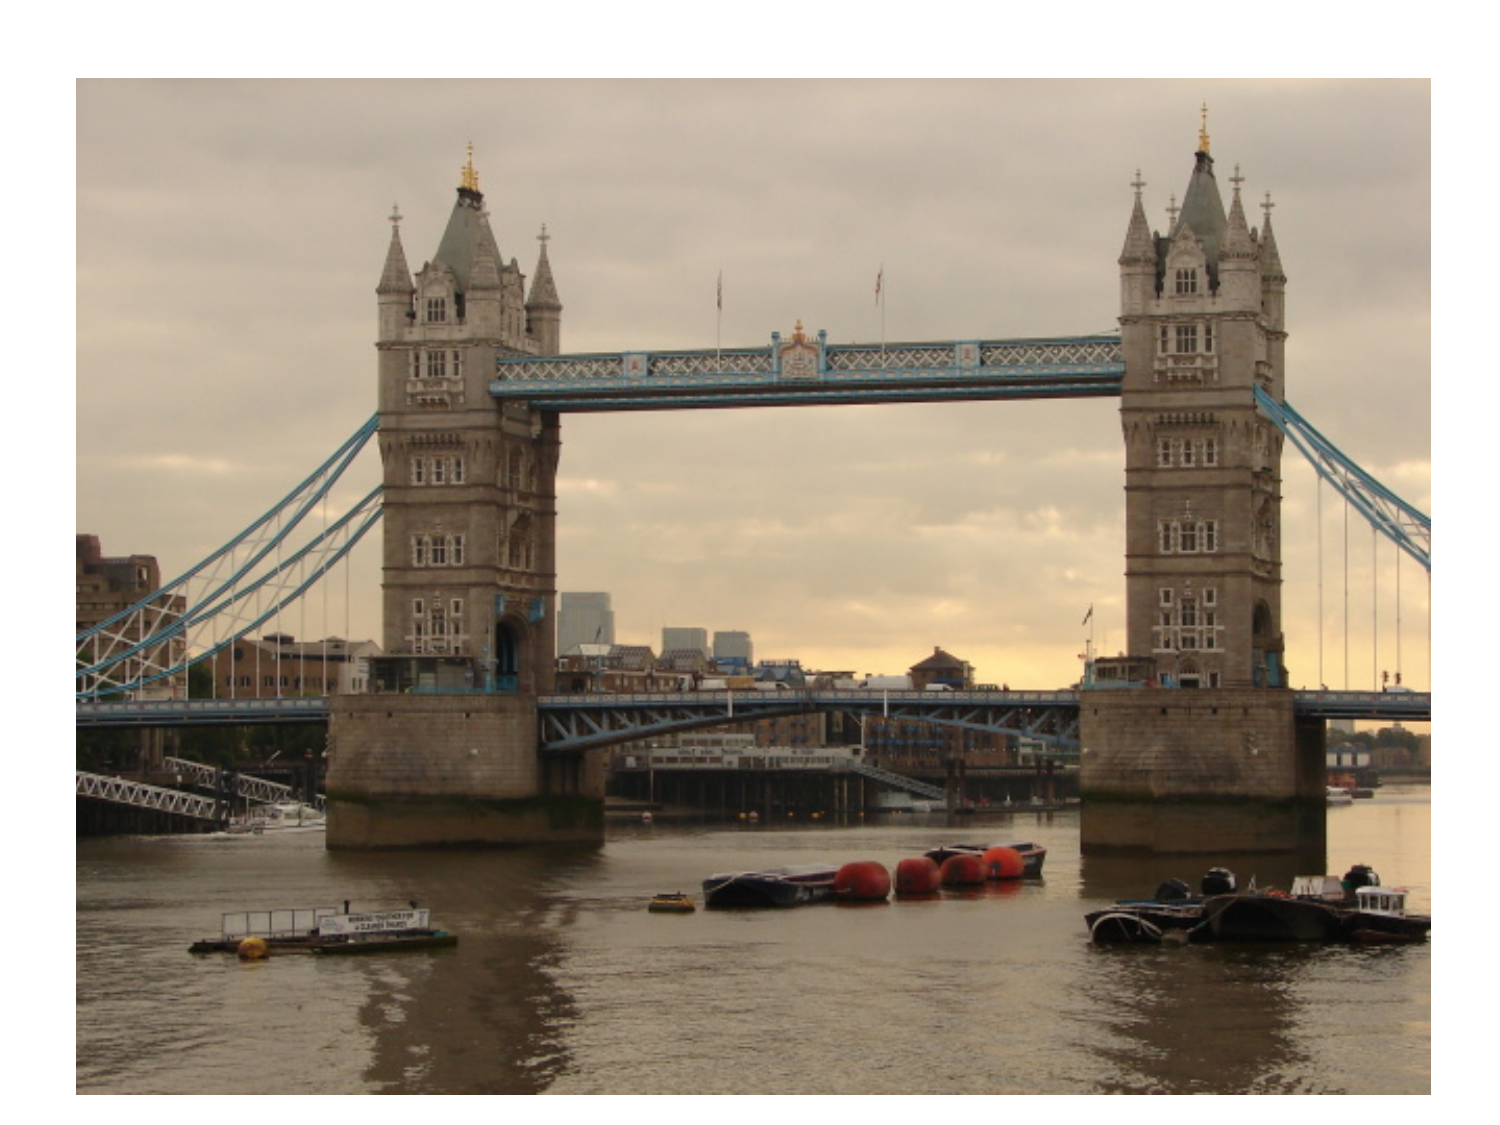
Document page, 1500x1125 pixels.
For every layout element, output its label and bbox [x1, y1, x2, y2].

picture [76, 78, 1431, 1095]
